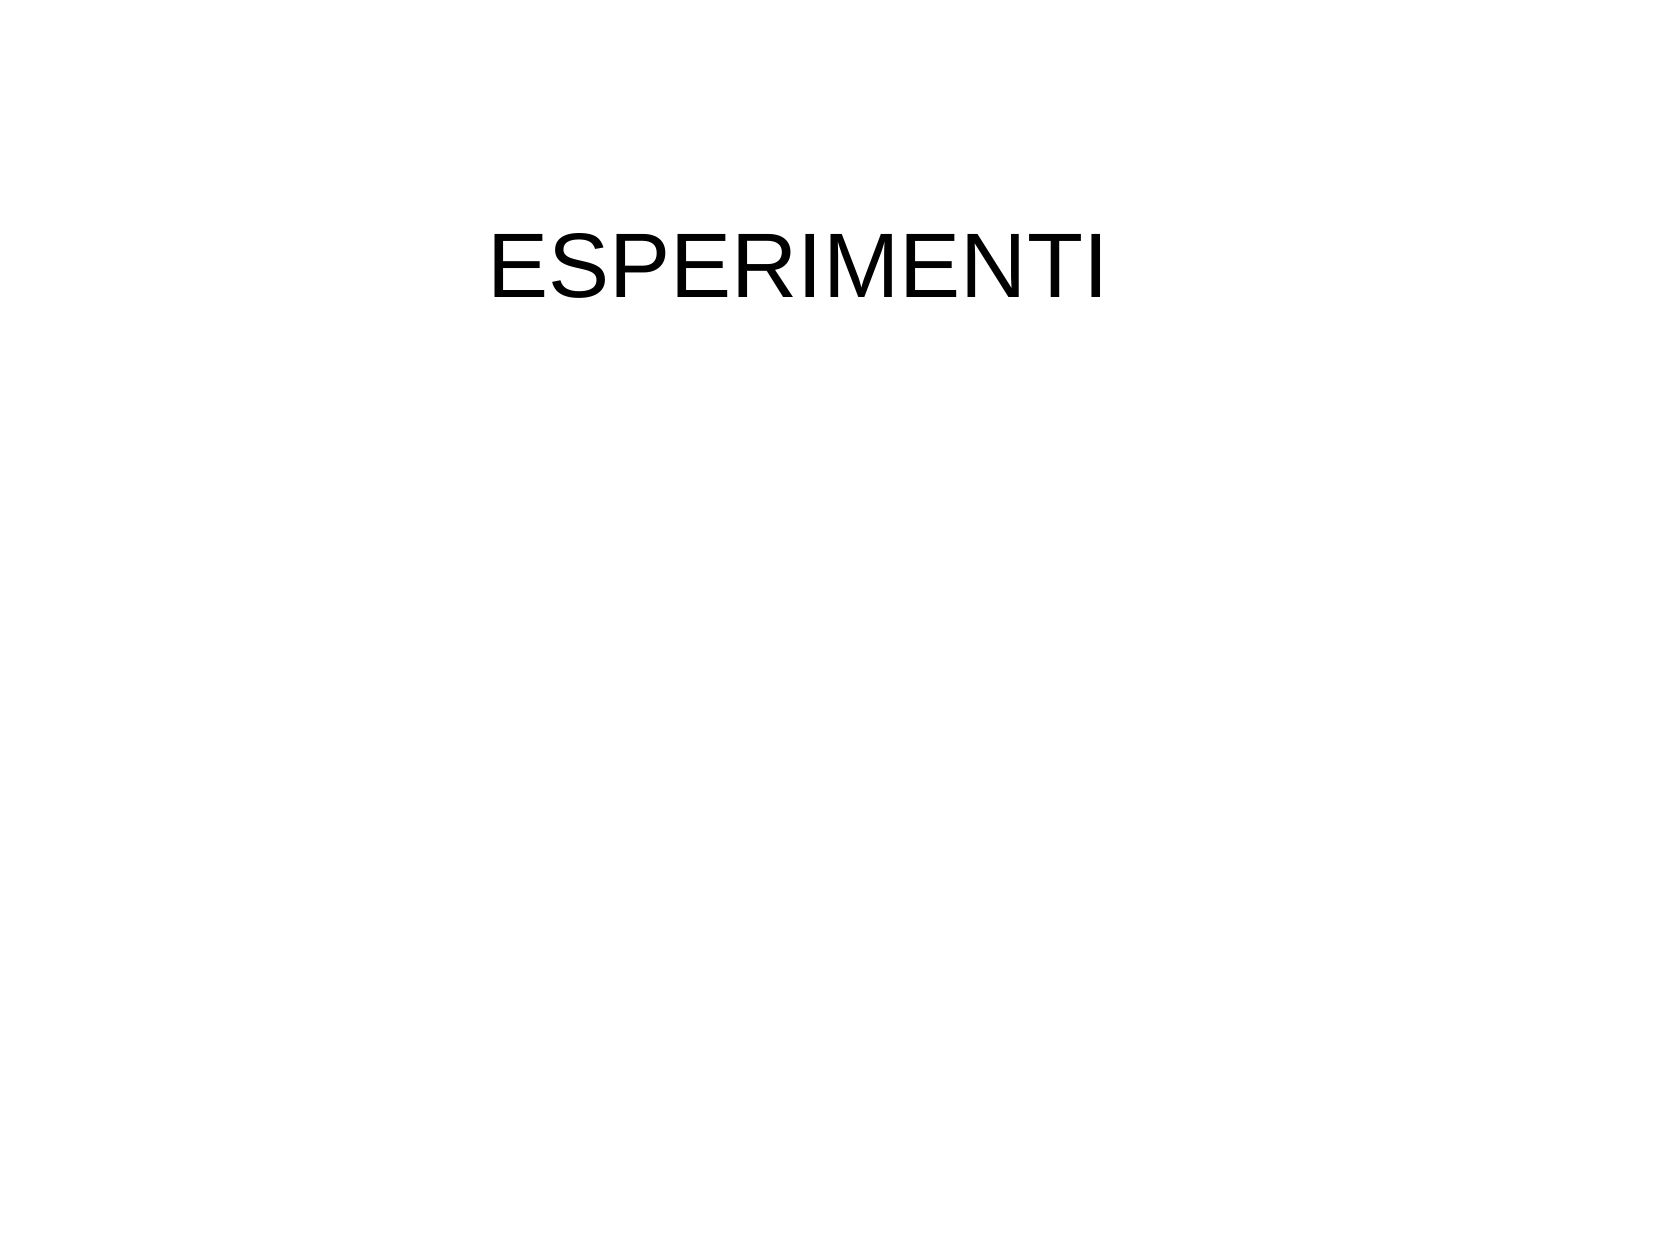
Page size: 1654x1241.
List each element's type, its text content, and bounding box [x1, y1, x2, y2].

text_box ESPERIMENTI [472, 206, 1130, 372]
